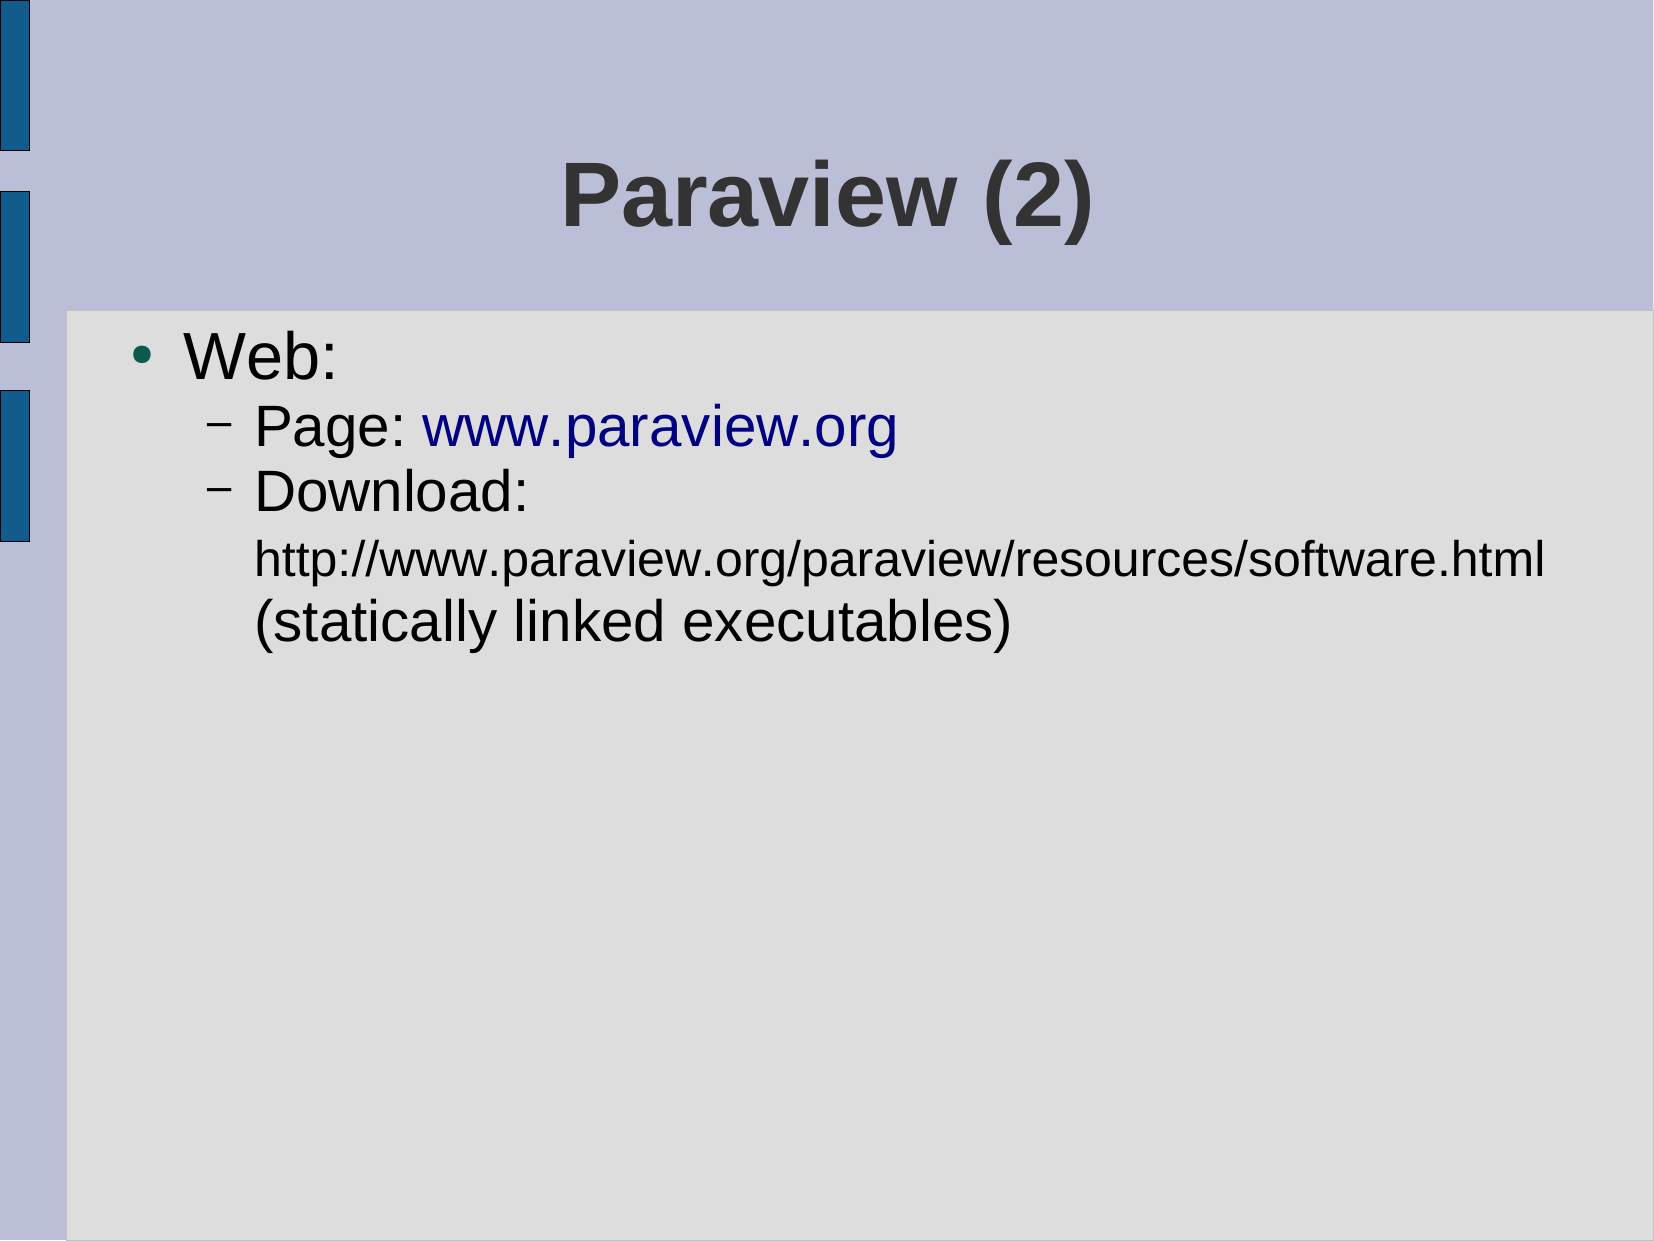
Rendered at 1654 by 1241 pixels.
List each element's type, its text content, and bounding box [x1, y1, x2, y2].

title Paraview (2) [121, 98, 1534, 291]
list Web: Page: www.paraview.org Download: http://www.paraview.org/paraview/resources/software.html (statically linked executables) [112, 319, 1613, 1198]
